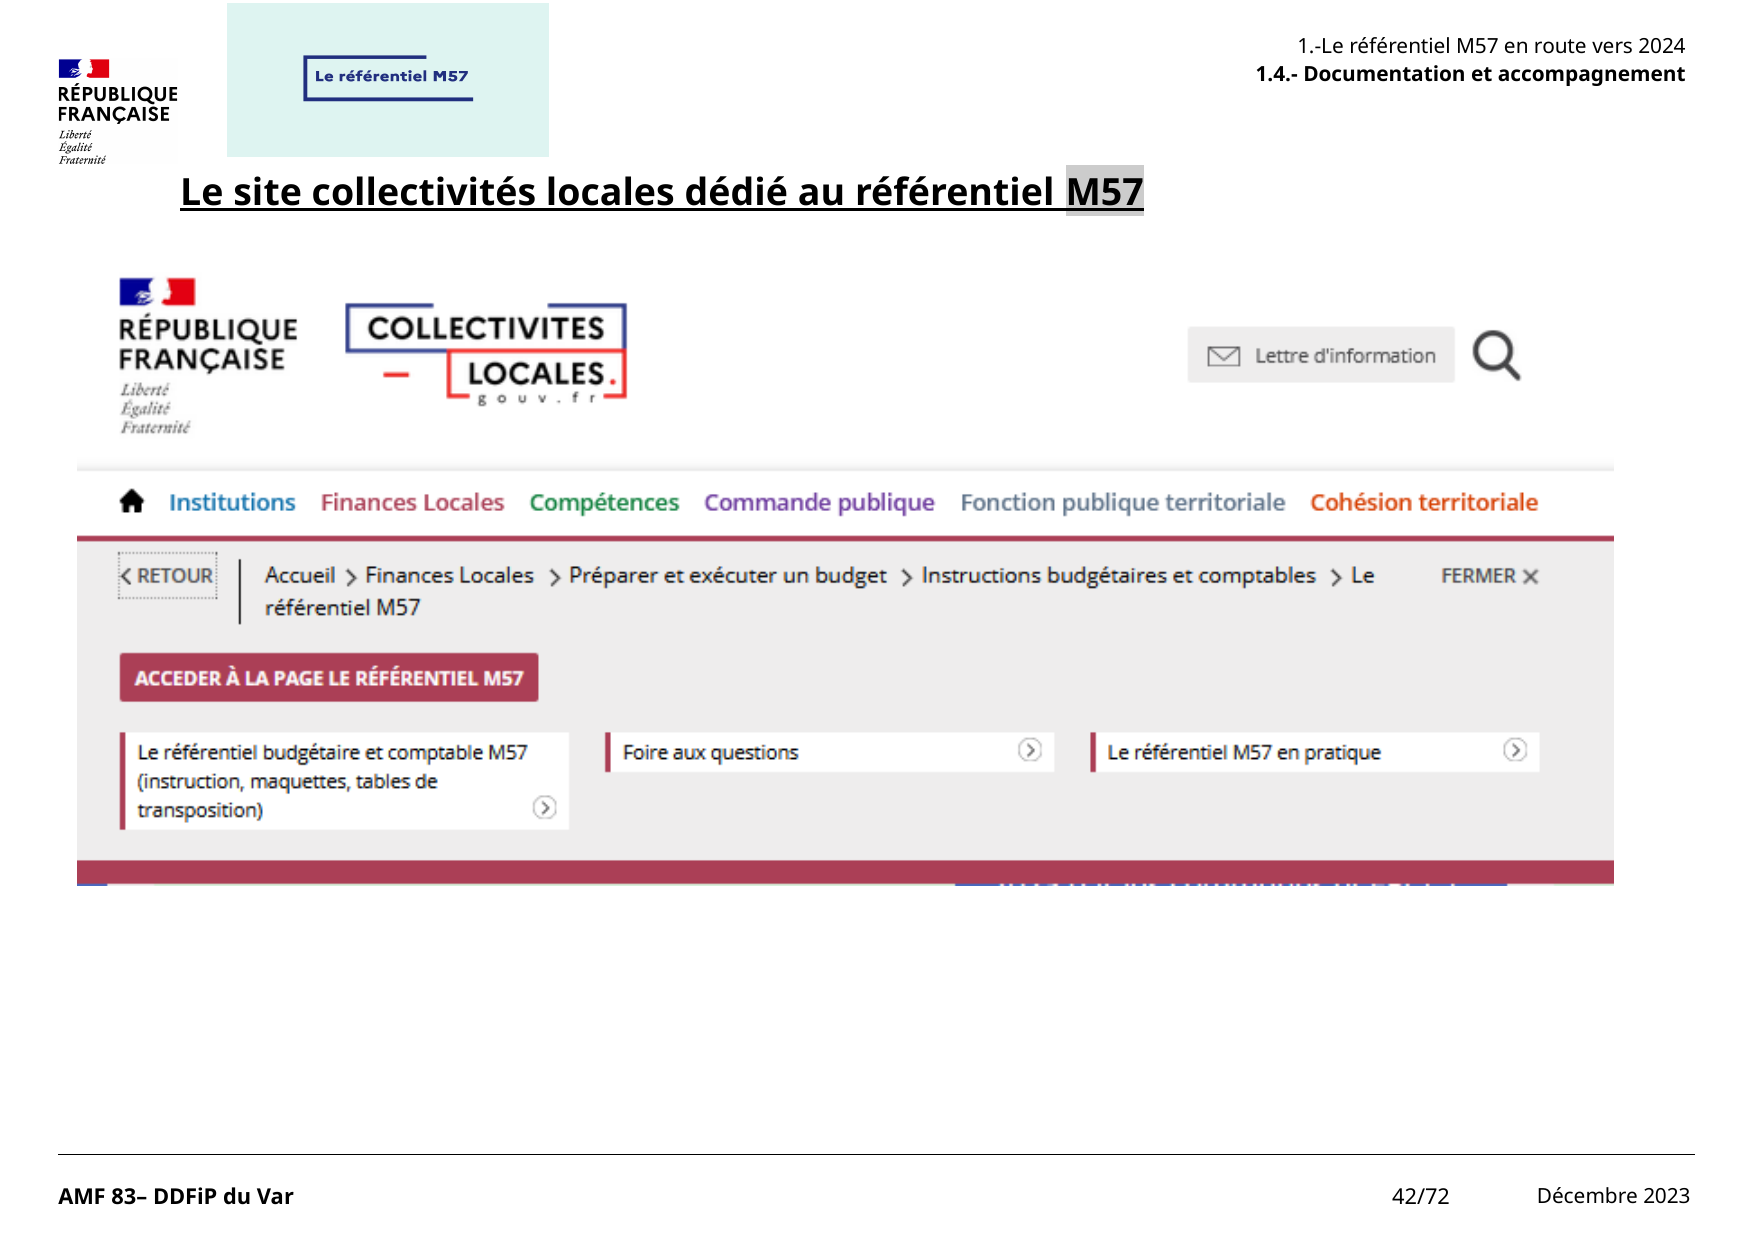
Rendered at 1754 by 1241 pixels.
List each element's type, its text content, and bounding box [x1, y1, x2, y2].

text_box Le site collectivités locales dédié au référentiel M57 [165, 157, 1595, 264]
text_box 1.-Le référentiel M57 en route vers 2024 1.4.- Documentation et accompagnement [231, 23, 1701, 107]
picture [58, 58, 178, 164]
picture [227, 3, 549, 157]
picture [77, 264, 1614, 886]
